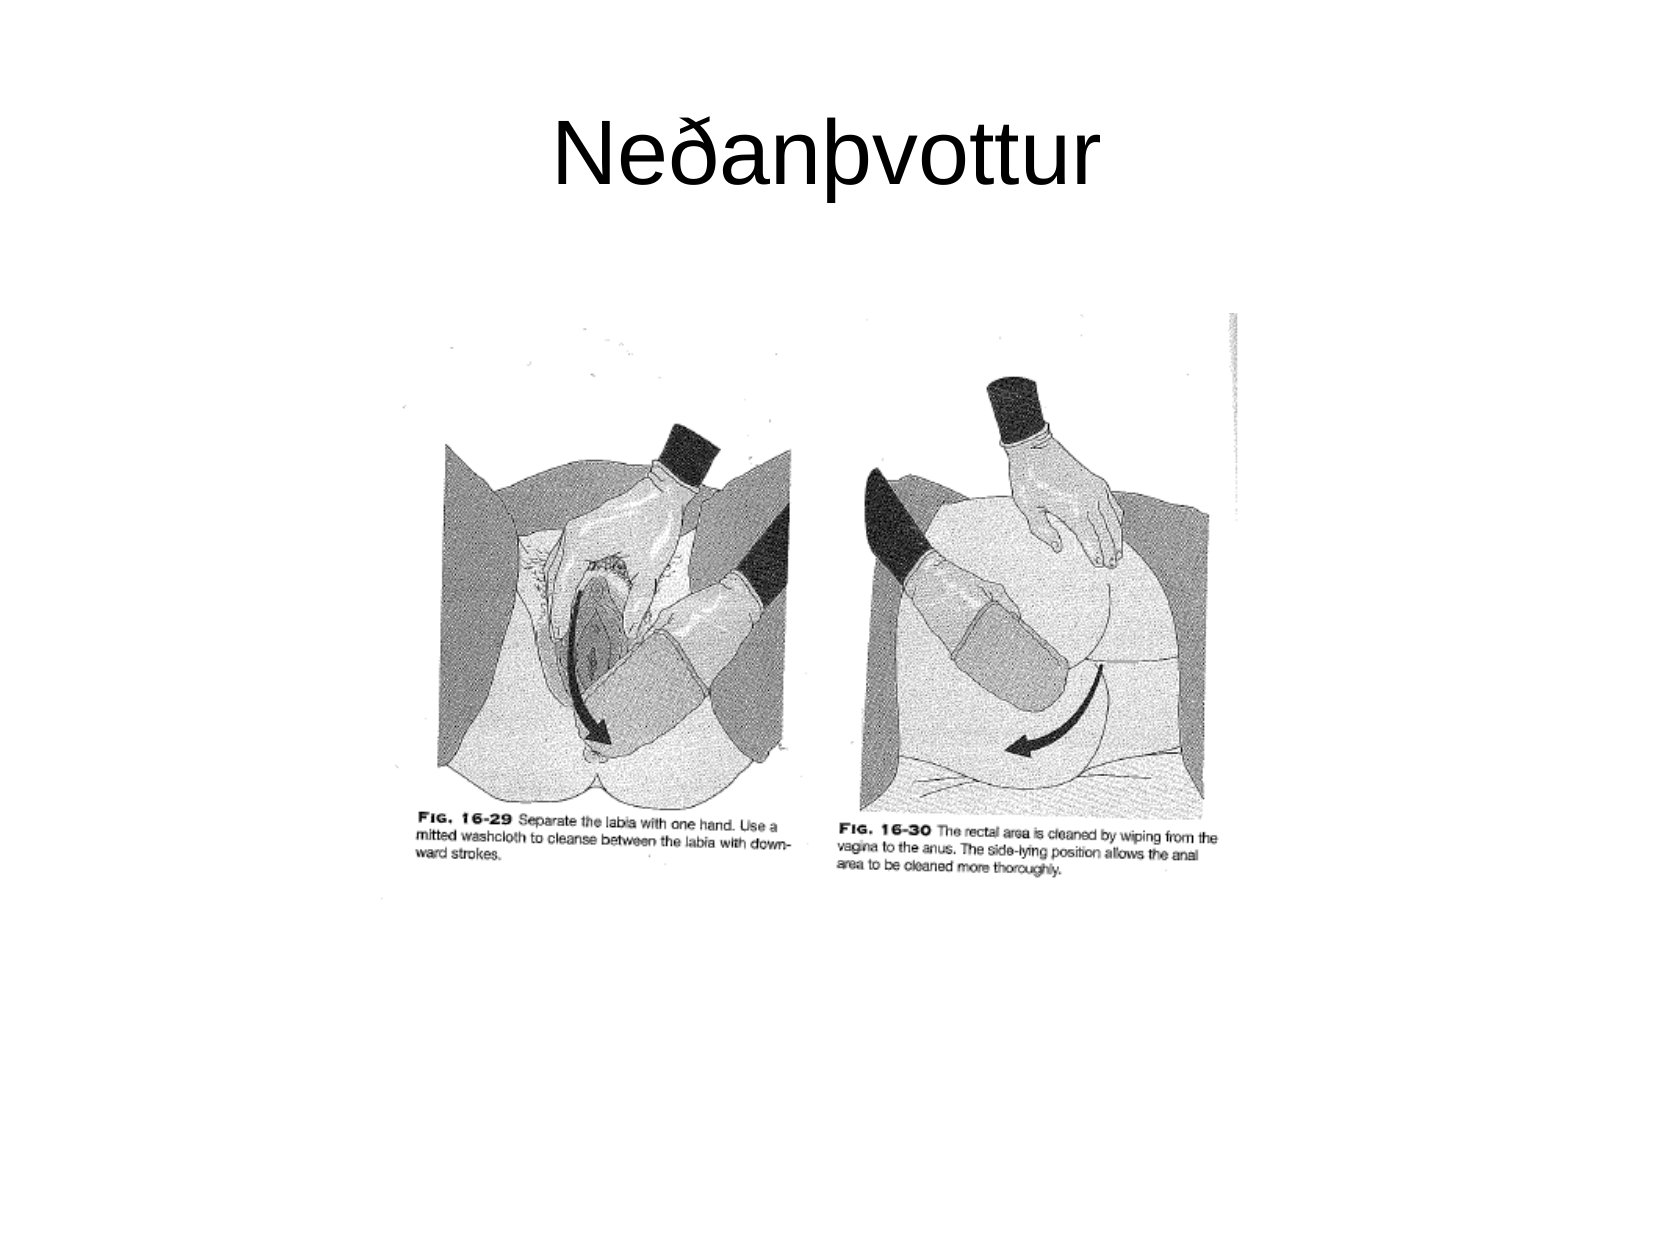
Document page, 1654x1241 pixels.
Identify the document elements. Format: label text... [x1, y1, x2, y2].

picture [361, 313, 1311, 945]
title Neðanþvottur [82, 56, 1571, 250]
